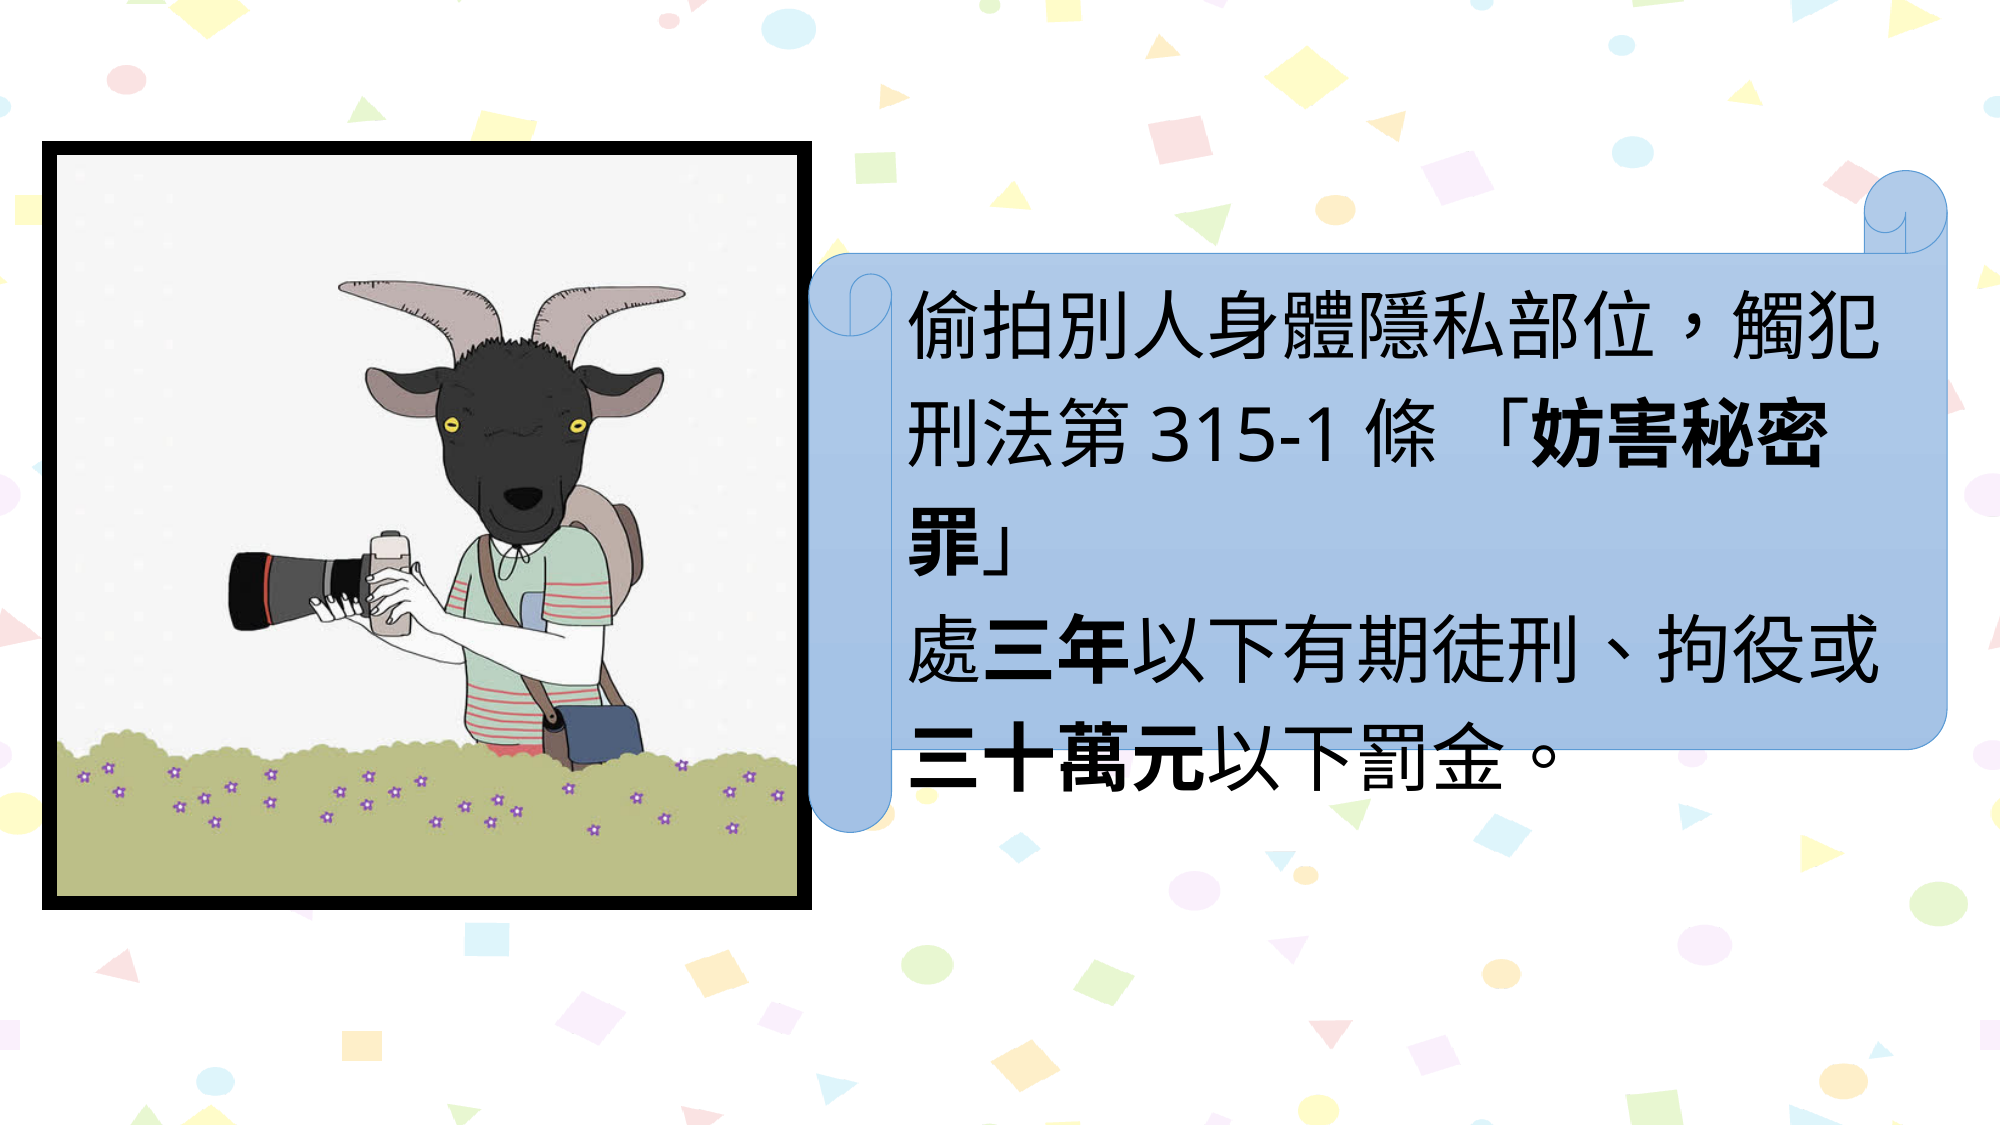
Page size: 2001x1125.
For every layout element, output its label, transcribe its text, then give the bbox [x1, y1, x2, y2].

picture [56, 155, 798, 896]
text_box 偷拍別人身體隱私部位，觸犯刑法第315-1條 「妨害秘密罪」 處三年以下有期徒刑、拘役或三十萬元以下罰金。 [808, 170, 1948, 833]
